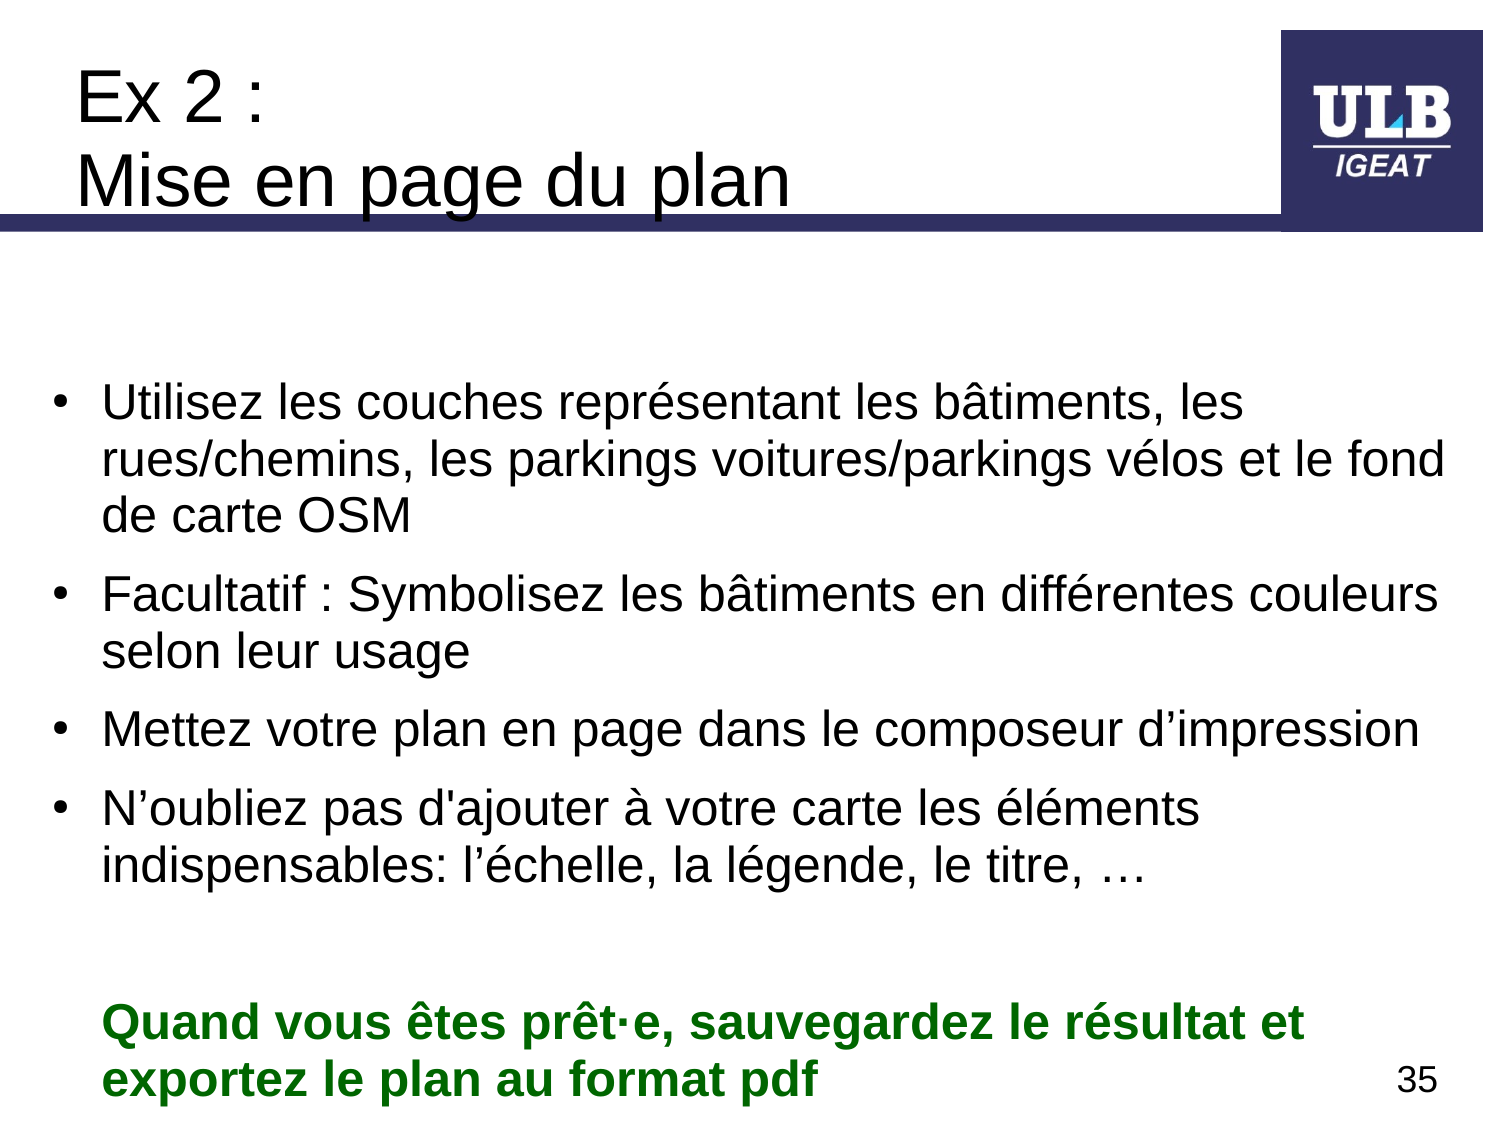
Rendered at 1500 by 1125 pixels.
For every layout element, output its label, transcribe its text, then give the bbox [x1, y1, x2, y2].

picture [1281, 30, 1483, 232]
list Utilisez les couches représentant les bâtiments, les rues/chemins, les parkings voitures/parkings vélos et le fond de carte OSM Facultatif : Symbolisez les bâtiments en différentes couleurs selon leur usage Mettez votre plan en page dans le composeur d’impression N’oubliez pas d'ajouter à votre carte les éléments indispensables: l’échelle, la légende, le titre, … Quand vous êtes prêt·e, sauvegardez le résultat et exportez le plan au format pdf [35, 295, 1477, 1111]
title Ex 2 : Mise en page du plan [75, 44, 1425, 233]
